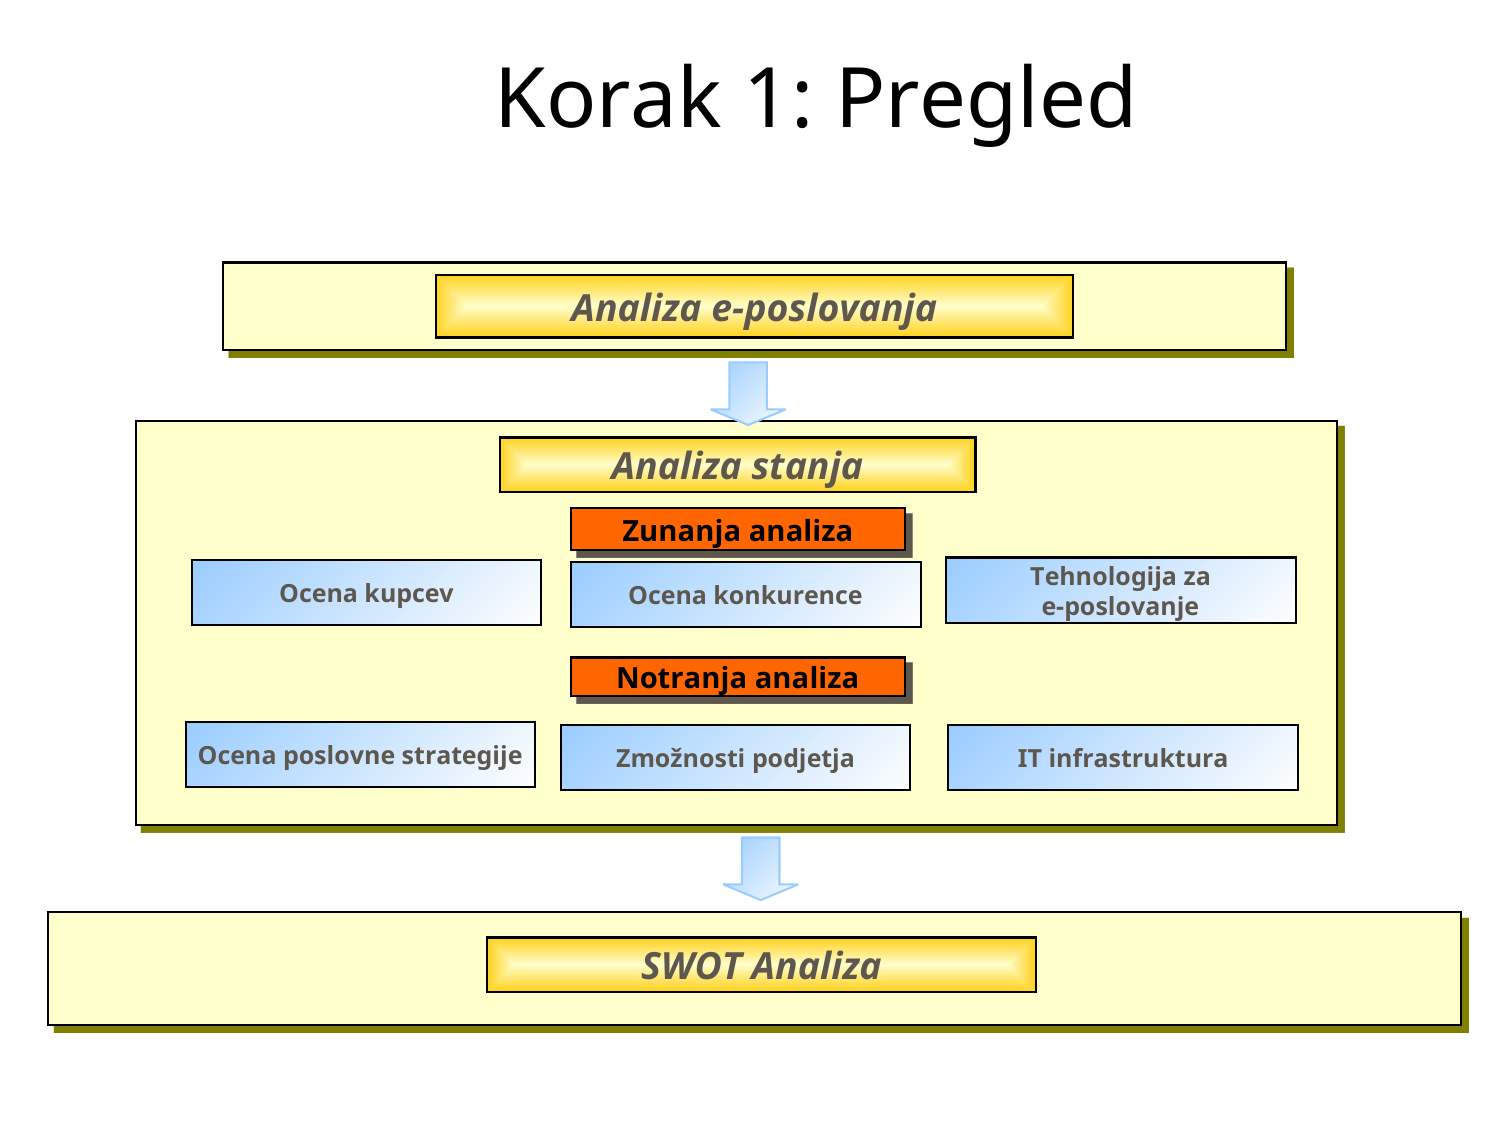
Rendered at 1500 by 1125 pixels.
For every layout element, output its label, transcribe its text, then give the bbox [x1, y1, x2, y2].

text_box [223, 262, 1286, 351]
text_box Ocena poslovne strategije [185, 722, 536, 788]
text_box IT infrastruktura [948, 724, 1299, 791]
text_box [135, 362, 1338, 826]
text_box [723, 837, 799, 901]
text_box SWOT Analiza [487, 937, 1036, 992]
text_box Tehnologija za e-poslovanje [945, 557, 1296, 623]
text_box Zmožnosti podjetja [560, 724, 911, 791]
text_box Analiza e-poslovanja [435, 275, 1074, 338]
text_box Analiza stanja [499, 437, 976, 492]
text_box Notranja analiza [570, 657, 906, 697]
text_box [48, 912, 1461, 1025]
text_box Zunanja analiza [571, 508, 906, 551]
text_box Ocena konkurence [570, 561, 921, 628]
text_box Ocena kupcev [191, 559, 542, 626]
title Korak 1: Pregled [317, 36, 1316, 152]
